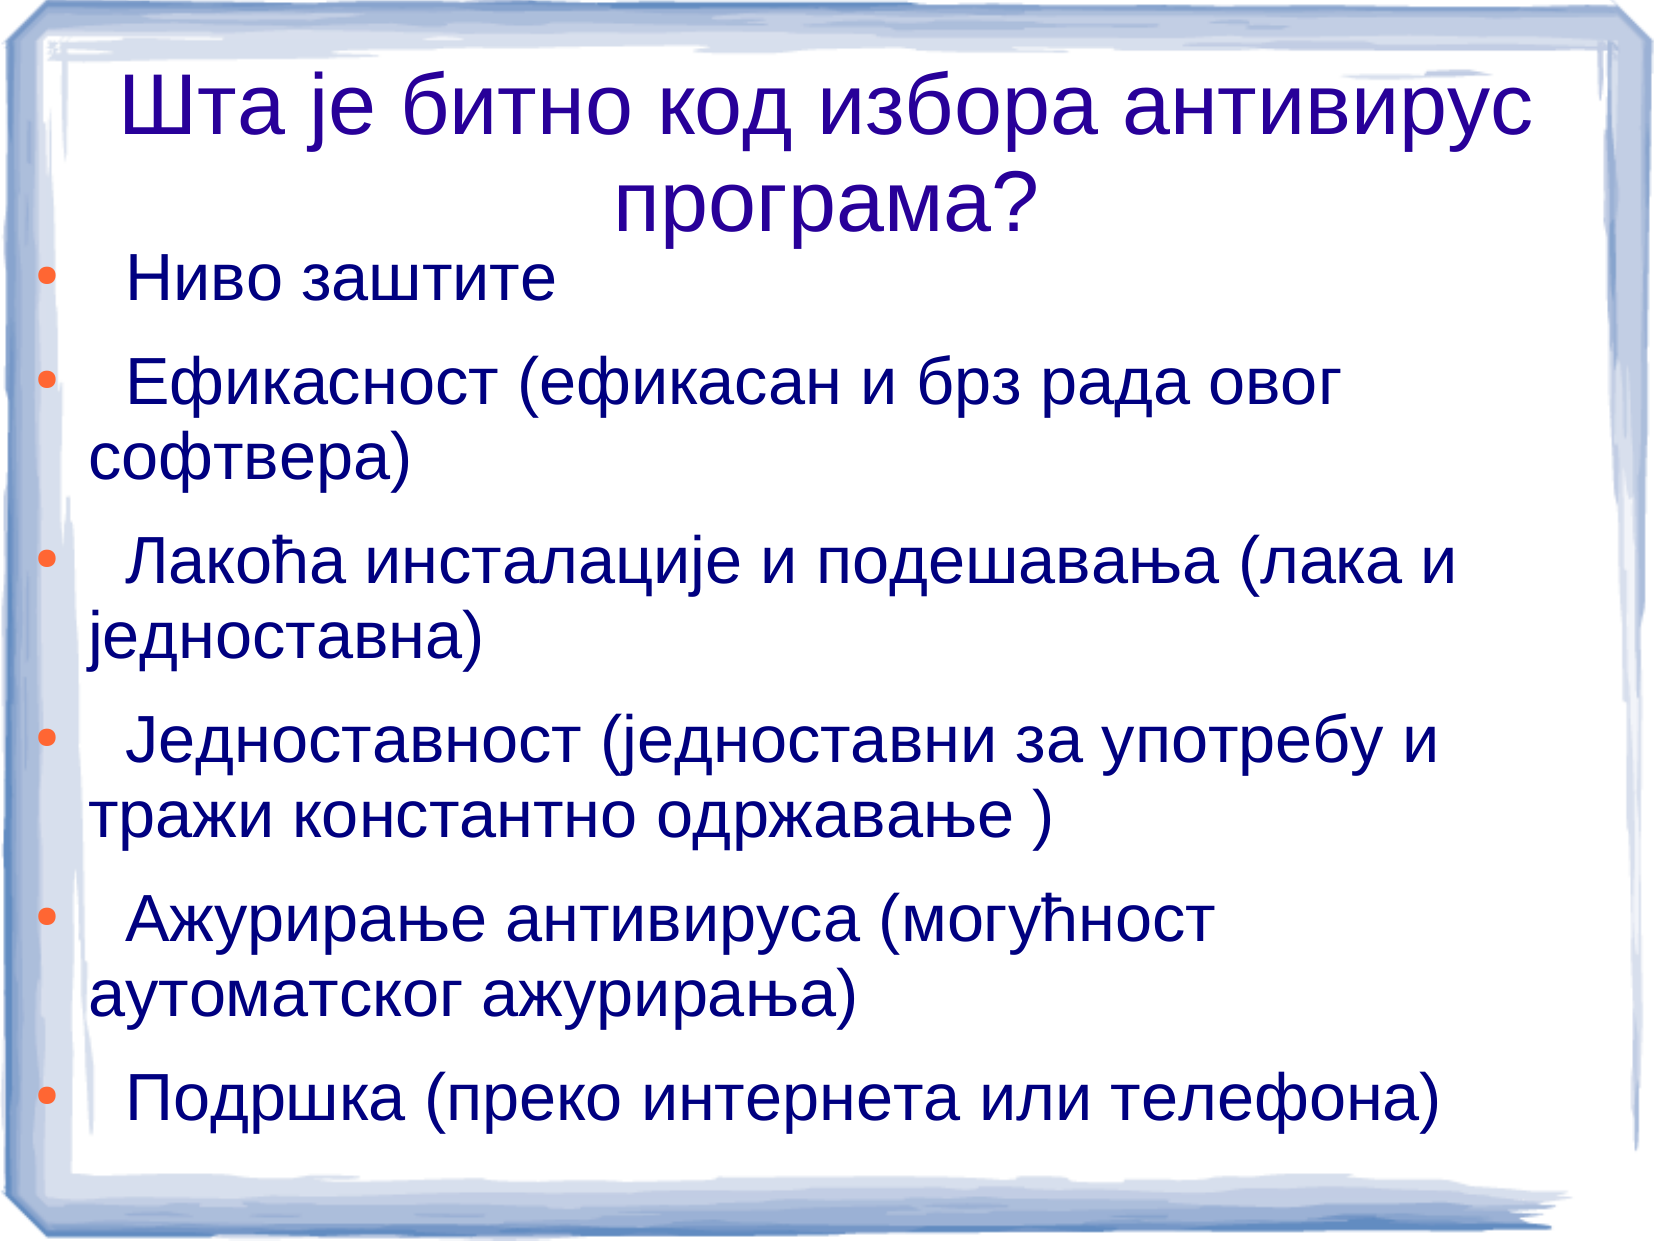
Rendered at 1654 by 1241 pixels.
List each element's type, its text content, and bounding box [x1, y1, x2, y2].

title Шта је битно код избора антивирус програма? [82, 49, 1571, 257]
list Ниво заштите Ефикасност (ефикасан и брз рада овог софтвера) Лакоћа инсталације и подешавања (лака и једноставна) Једноставност (једноставни за употребу и тражи константно одржавање ) Ажурирање антивируса (могућност аутоматског ажурирања) Подршка (преко интернета или телефона) [17, 240, 1471, 1135]
picture [0, 0, 1654, 1241]
